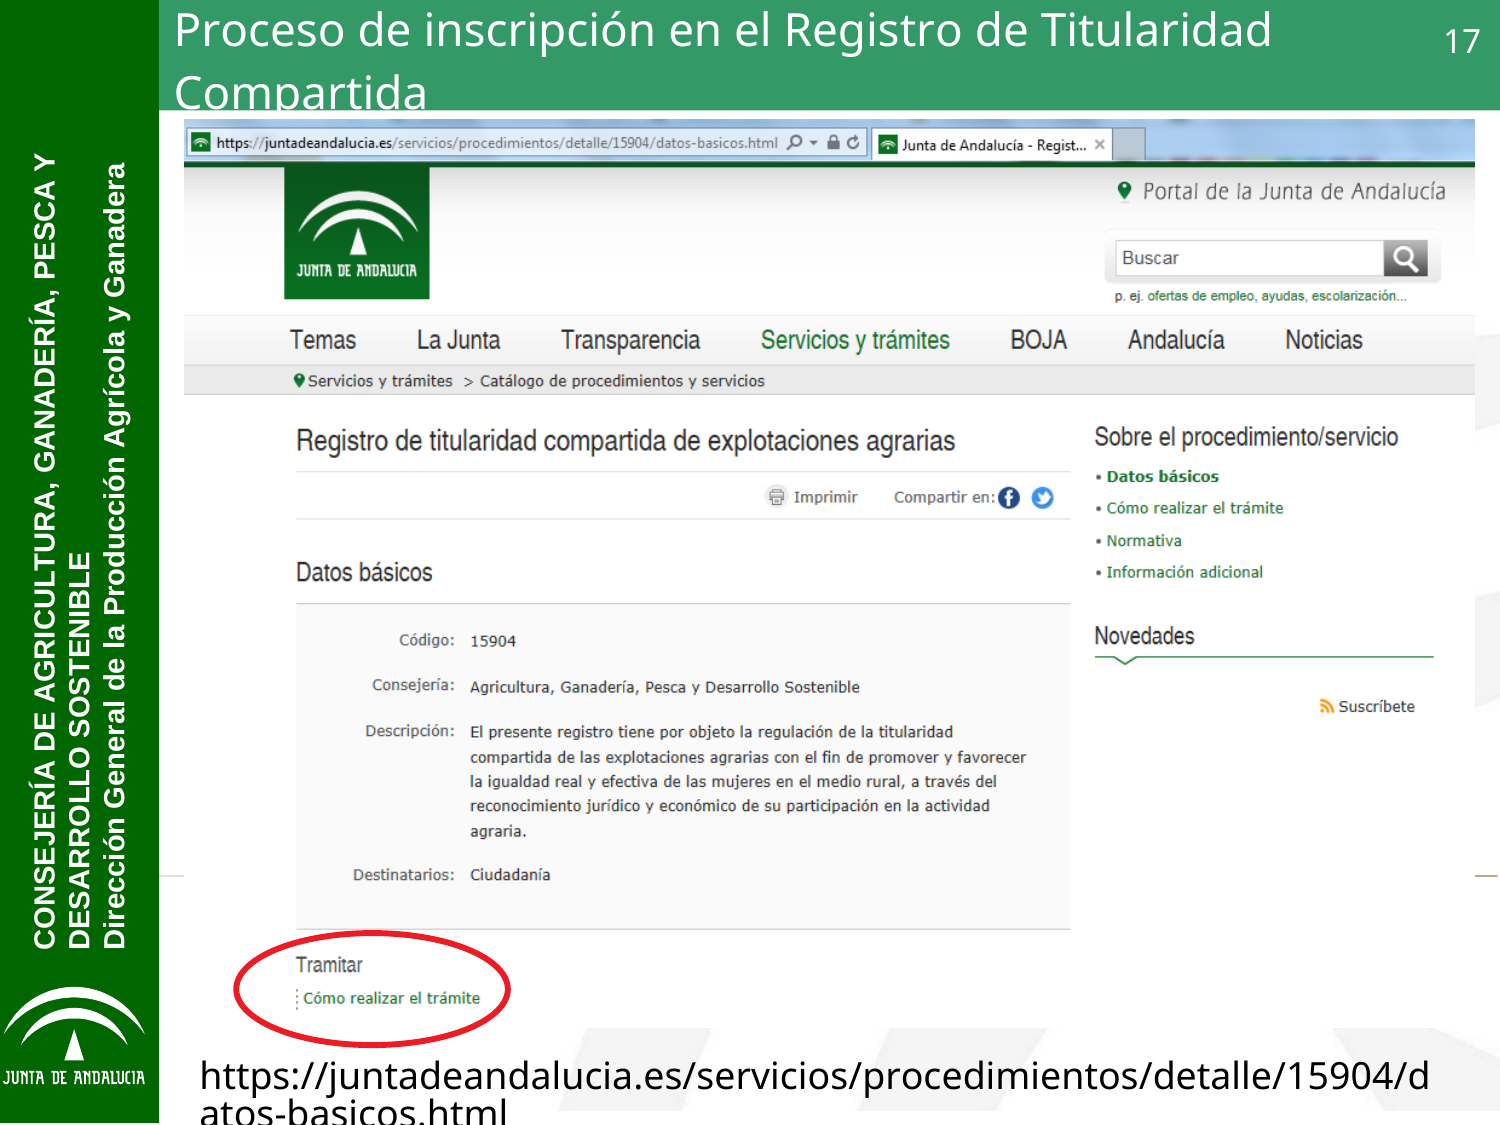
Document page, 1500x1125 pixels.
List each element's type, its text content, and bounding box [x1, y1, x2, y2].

text_box https://juntadeandalucia.es/servicios/procedimientos/detalle/15904/datos-basicos.html [184, 1045, 1465, 1125]
text_box Proceso de inscripción en el Registro de Titularidad Compartida [158, 0, 1500, 111]
picture [160, 119, 1500, 1111]
picture [240, 937, 504, 1037]
text_box 17 [1428, 12, 1491, 68]
